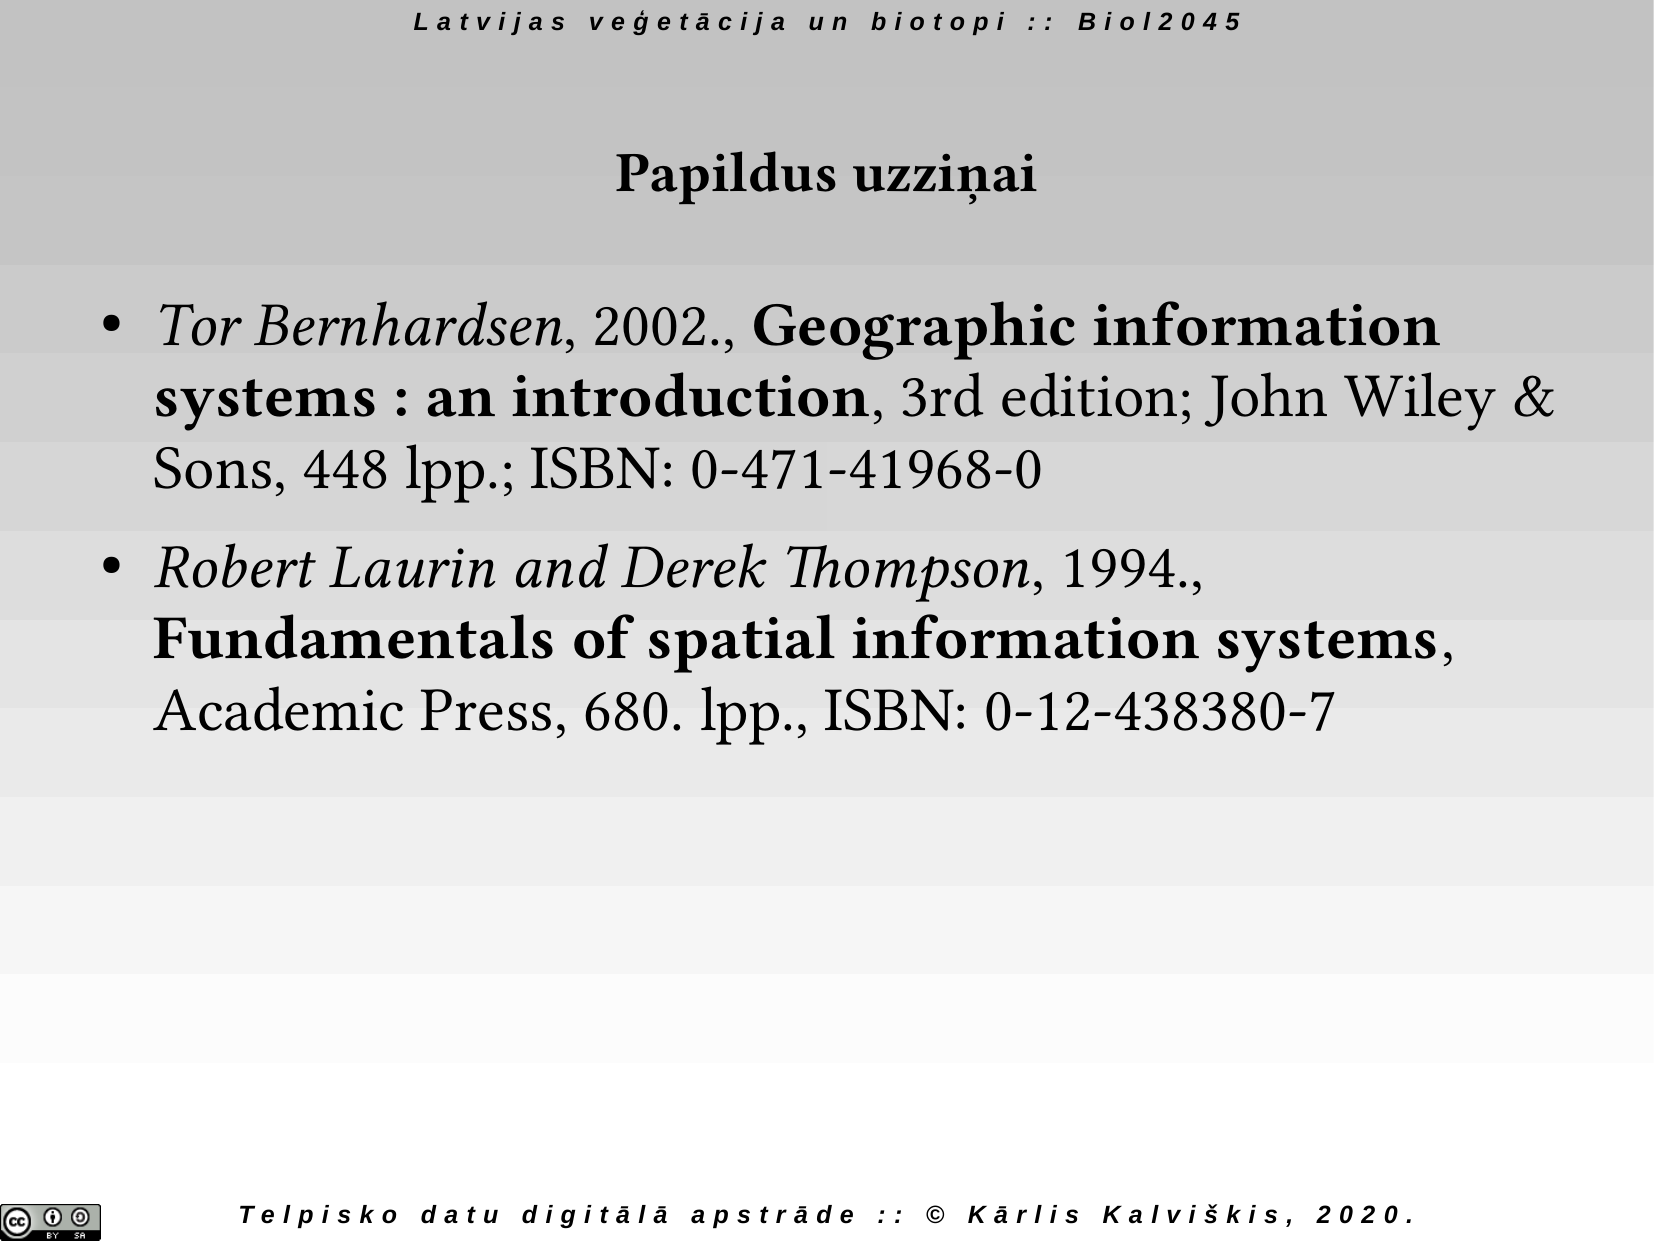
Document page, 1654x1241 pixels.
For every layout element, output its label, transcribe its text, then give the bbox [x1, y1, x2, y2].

title Papildus uzziņai [29, 49, 1625, 296]
list Tor Bernhardsen, 2002., Geographic information systems : an introduction, 3rd edition; John Wiley & Sons, 448 lpp.; ISBN: 0-471-41968-0 Robert Laurin and Derek Thompson, 1994., Fundamentals of spatial information systems, Academic Press, 680. lpp., ISBN: 0-12-438380-7 [82, 289, 1571, 1113]
picture [0, 0, 1654, 1241]
